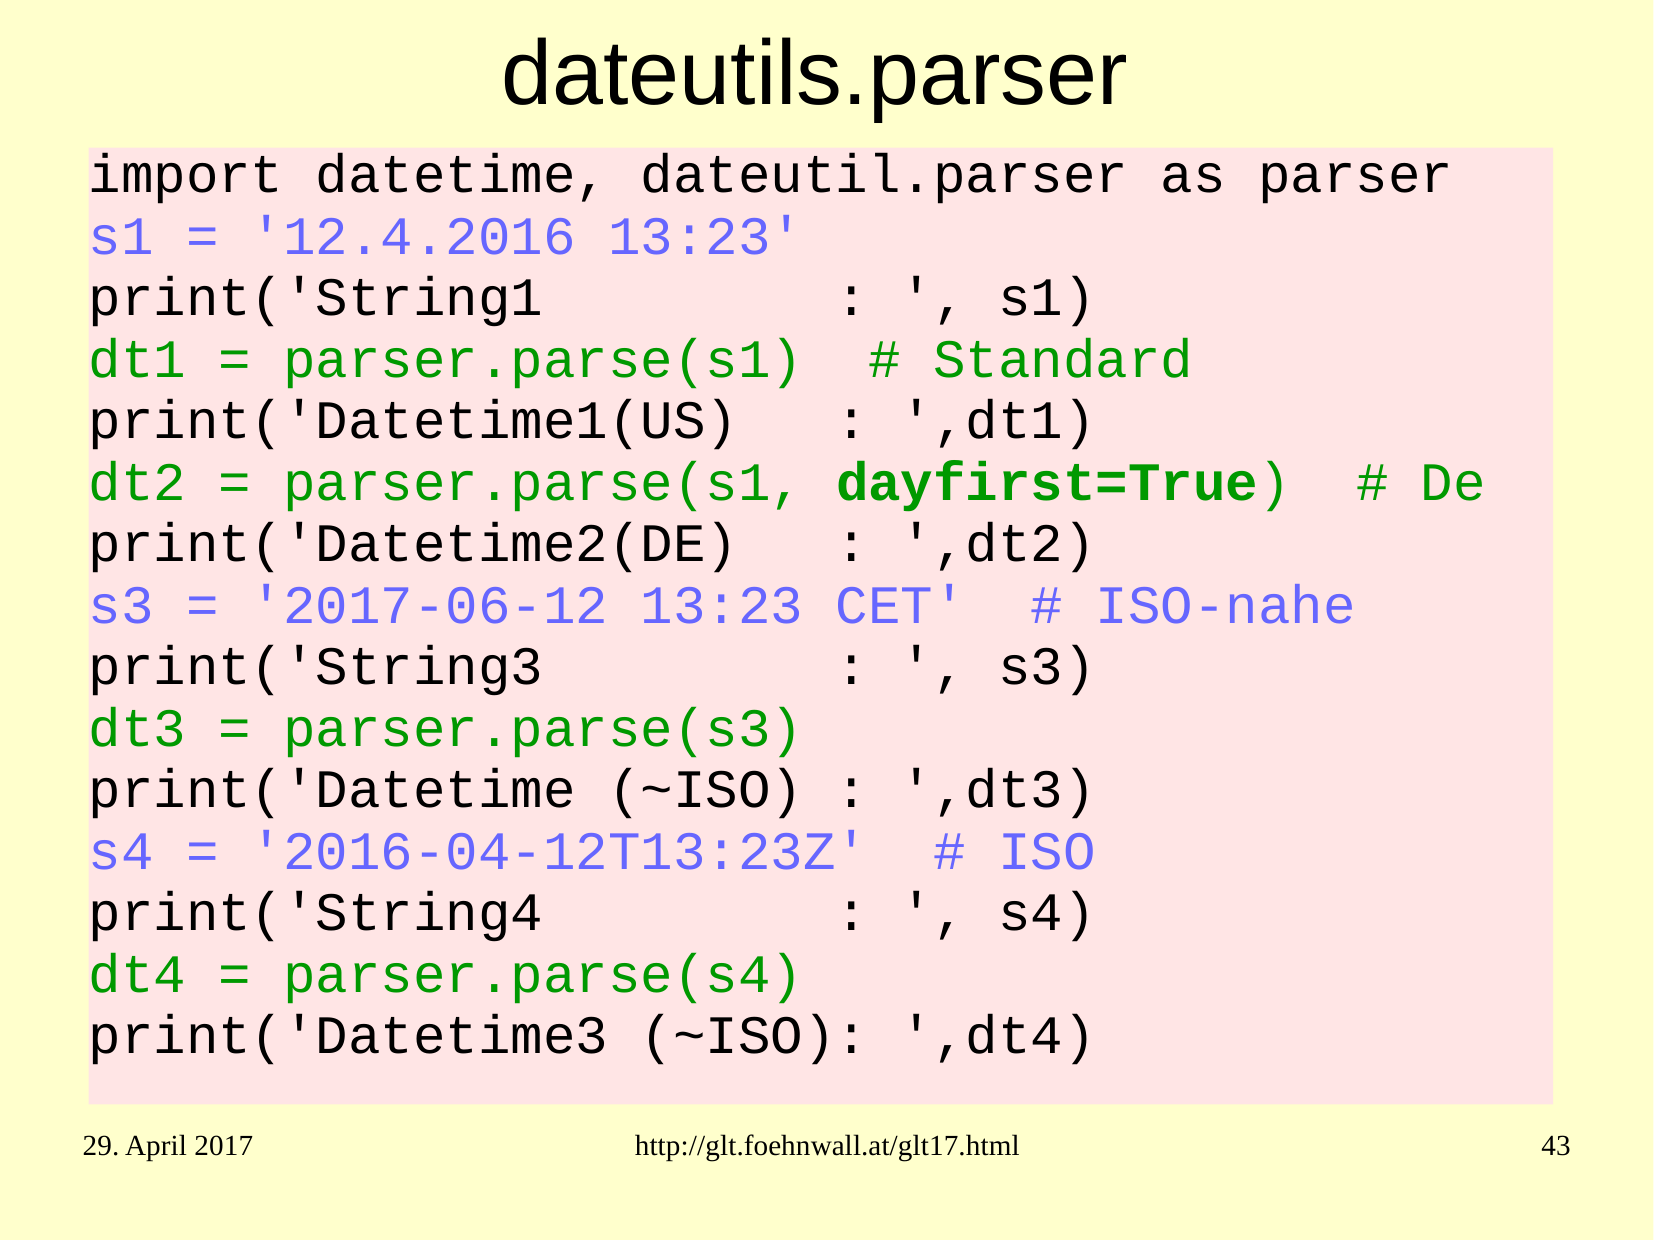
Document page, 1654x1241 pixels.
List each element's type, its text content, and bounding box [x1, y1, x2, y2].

list import datetime, dateutil.parser as parser s1 = '12.4.2016 13:23' print('String1 : ', s1) dt1 = parser.parse(s1) # Standard print('Datetime1(US) : ',dt1) dt2 = parser.parse(s1, dayfirst=True) # De print('Datetime2(DE) : ',dt2) s3 = '2017-06-12 13:23 CET' # ISO-nahe print('String3 : ', s3) dt3 = parser.parse(s3) print('Datetime (~ISO) : ',dt3) s4 = '2016-04-12T13:23Z' # ISO print('String4 : ', s4) dt4 = parser.parse(s4) print('Datetime3 (~ISO): ',dt4) [88, 147, 1554, 1105]
title dateutils.parser [88, 21, 1542, 125]
